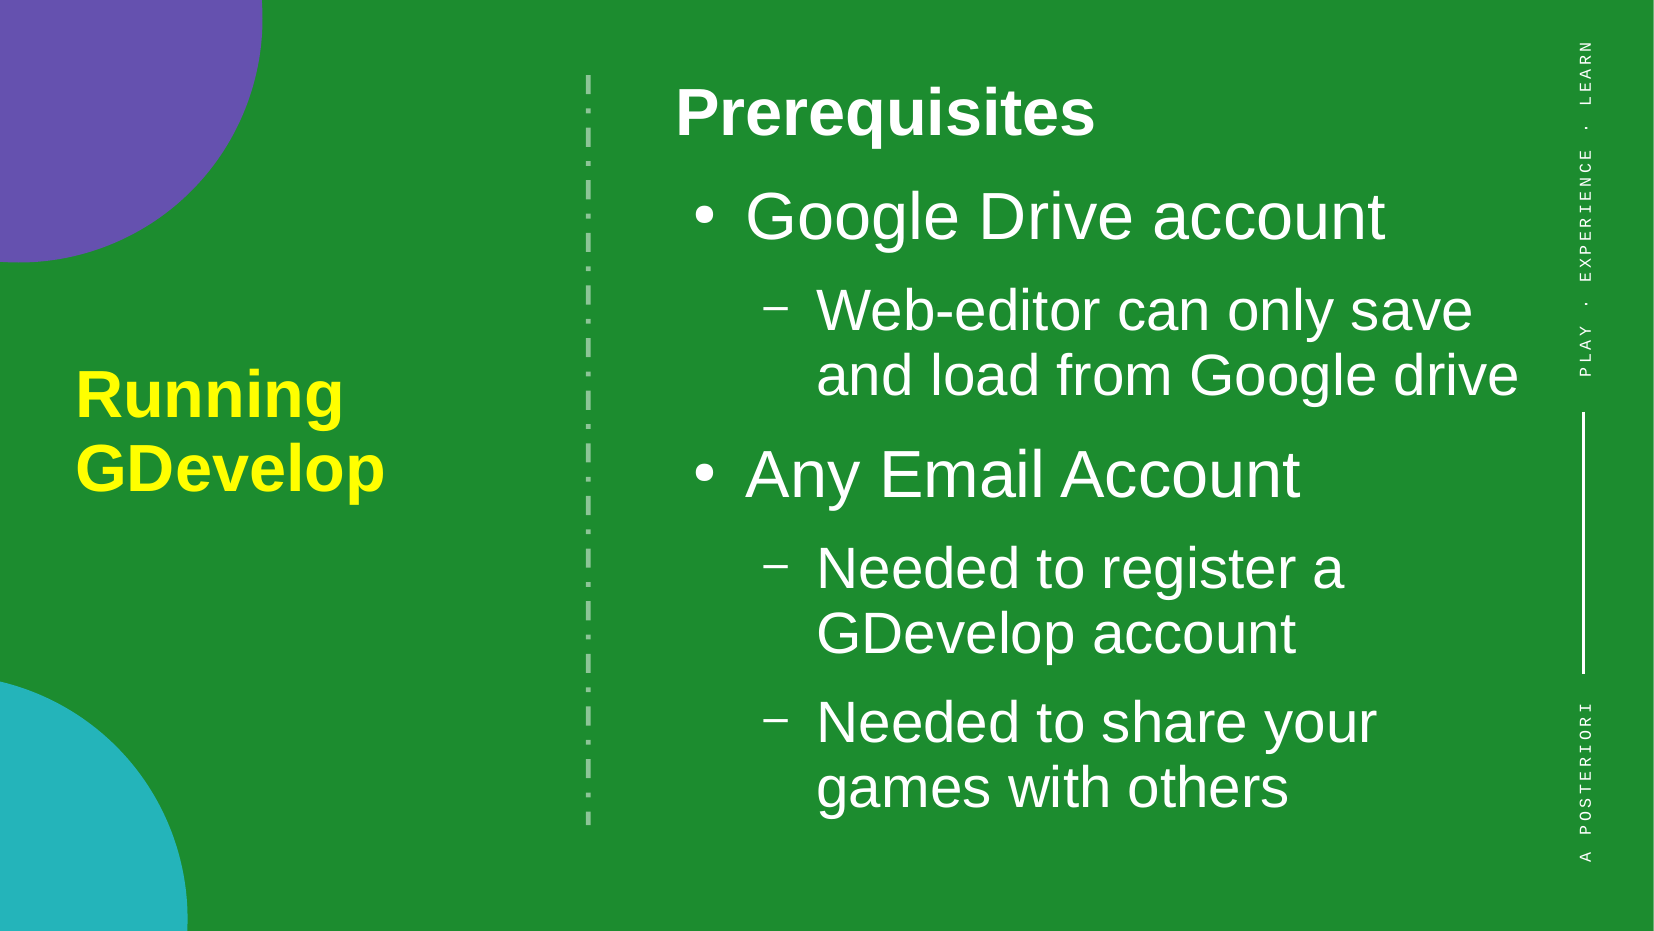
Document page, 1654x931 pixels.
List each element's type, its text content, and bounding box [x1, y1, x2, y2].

title Running GDevelop [75, 353, 488, 510]
list Prerequisites Google Drive account Web-editor can only save and load from Google drive Any Email Account Needed to register a GDevelop account Needed to share your games with others [675, 75, 1538, 826]
